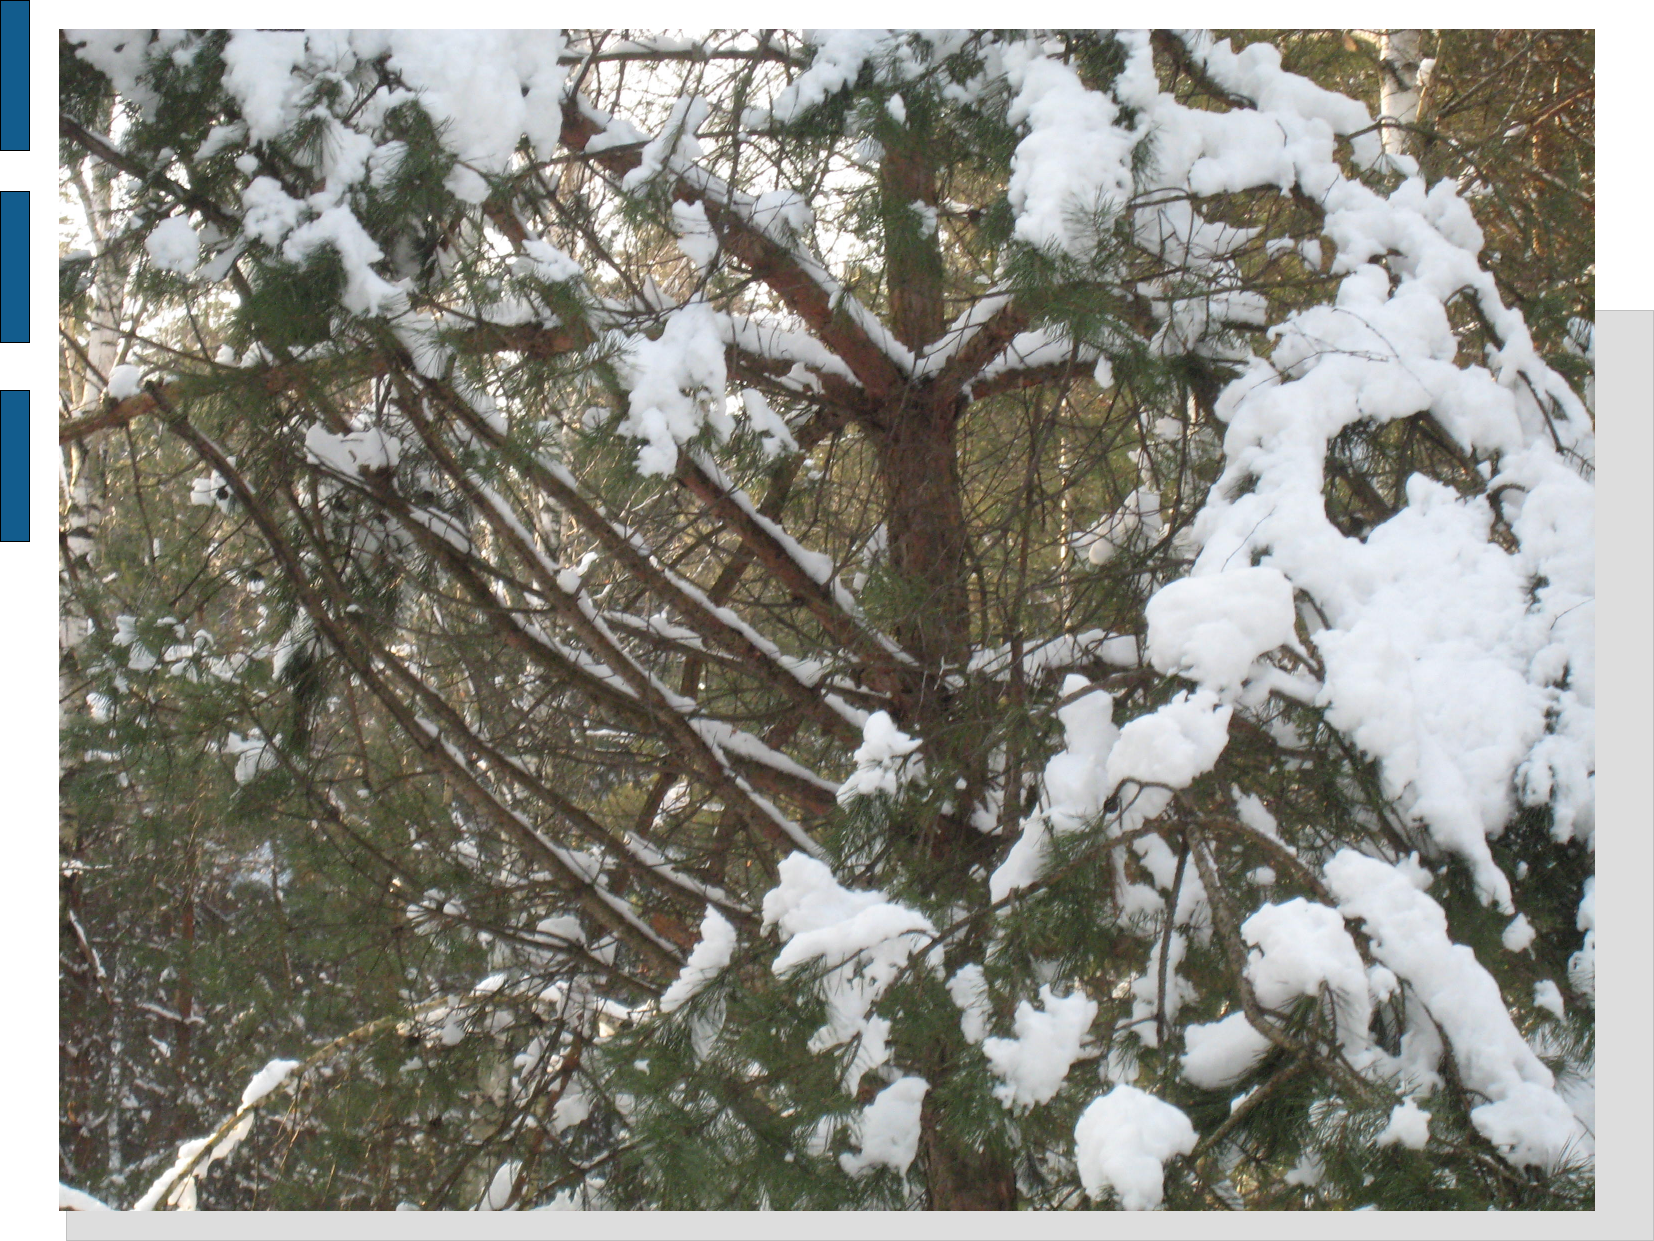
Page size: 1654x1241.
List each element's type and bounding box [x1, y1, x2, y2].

picture [59, 29, 1595, 1211]
